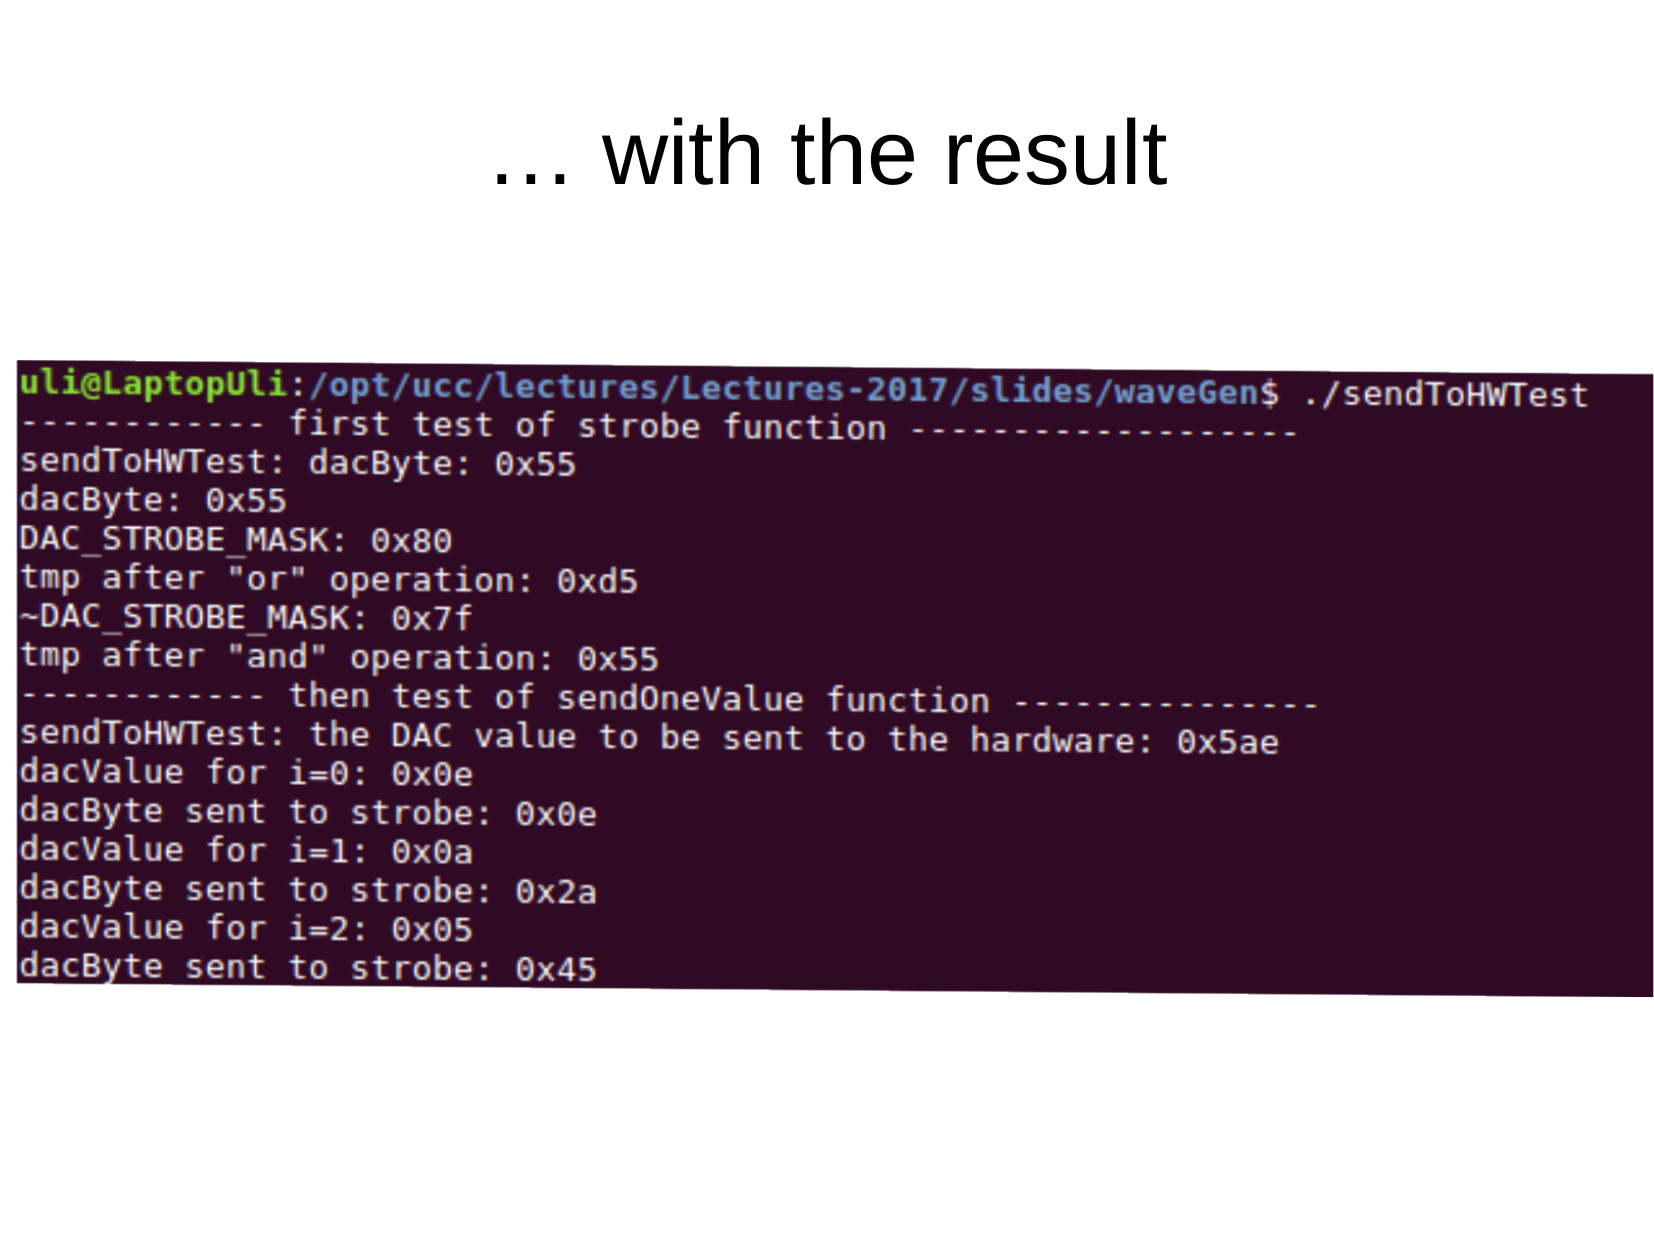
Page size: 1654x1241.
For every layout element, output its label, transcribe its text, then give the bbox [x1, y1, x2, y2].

title … with the result [82, 49, 1571, 257]
picture [16, 360, 1654, 997]
